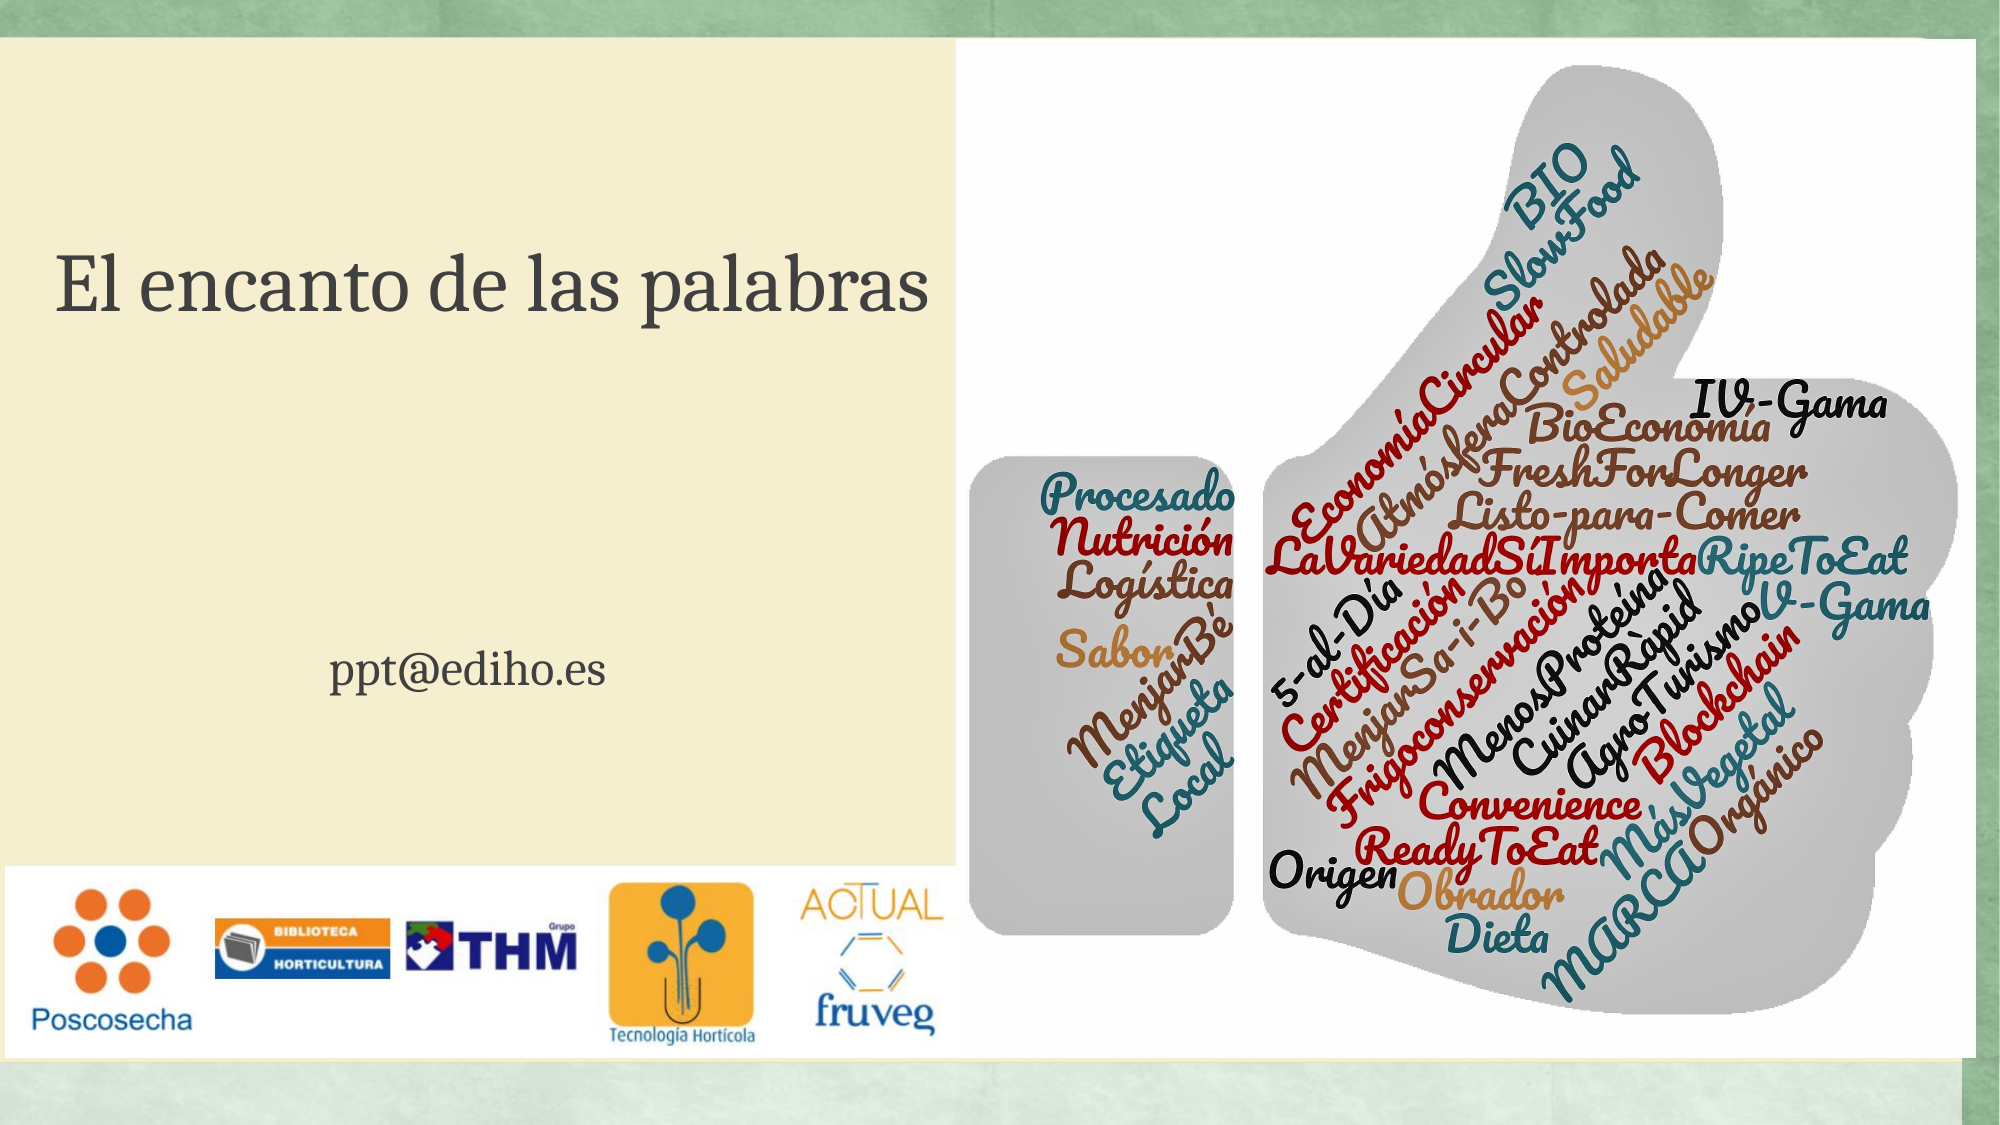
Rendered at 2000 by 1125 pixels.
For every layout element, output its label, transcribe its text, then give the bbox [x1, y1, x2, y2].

text_box El encanto de las palabras [0, 232, 991, 309]
title ppt@ediho.es [0, 627, 956, 705]
picture [5, 39, 1976, 1059]
